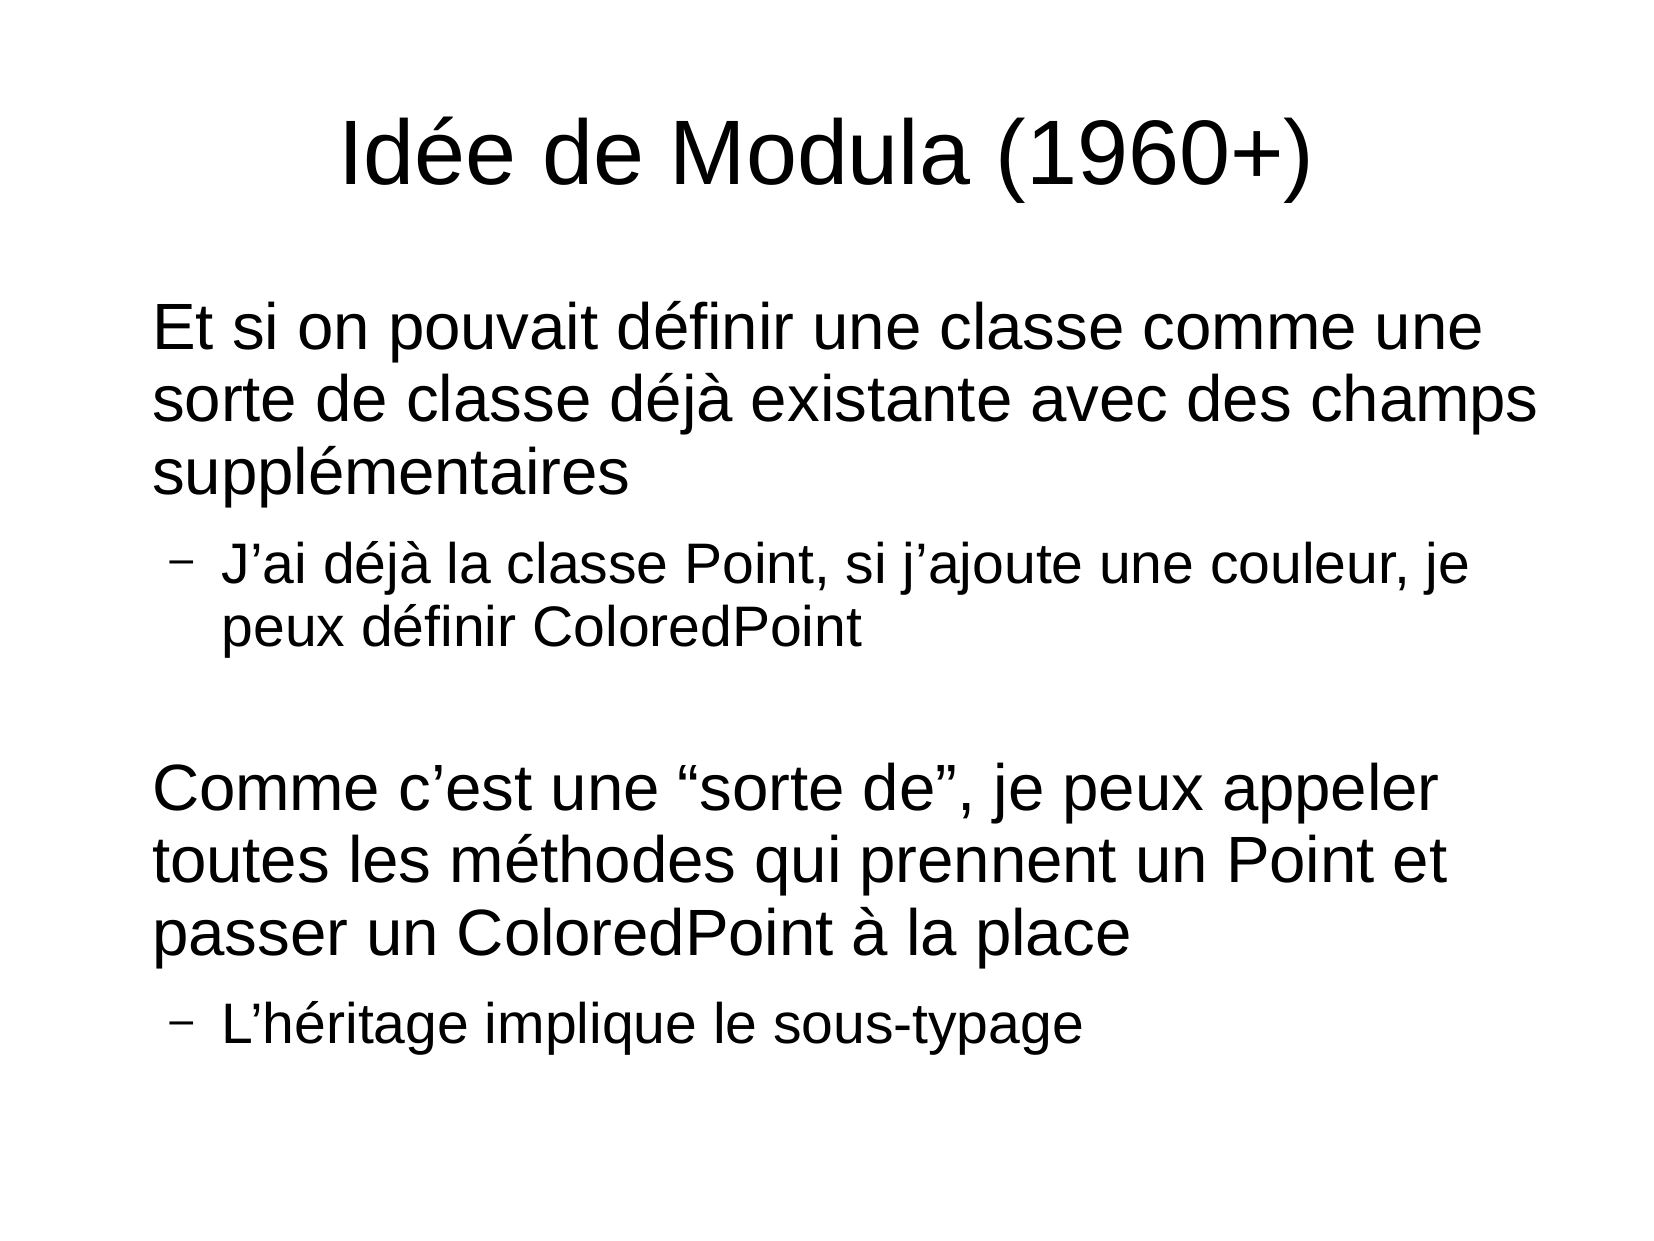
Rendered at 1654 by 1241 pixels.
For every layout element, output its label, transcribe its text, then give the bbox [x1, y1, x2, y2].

title Idée de Modula (1960+) [82, 49, 1571, 257]
list Et si on pouvait définir une classe comme une sorte de classe déjà existante avec des champs supplémentaires J’ai déjà la classe Point, si j’ajoute une couleur, je peux définir ColoredPoint Comme c’est une “sorte de”, je peux appeler toutes les méthodes qui prennent un Point et passer un ColoredPoint à la place L’héritage implique le sous-typage [82, 290, 1571, 1066]
